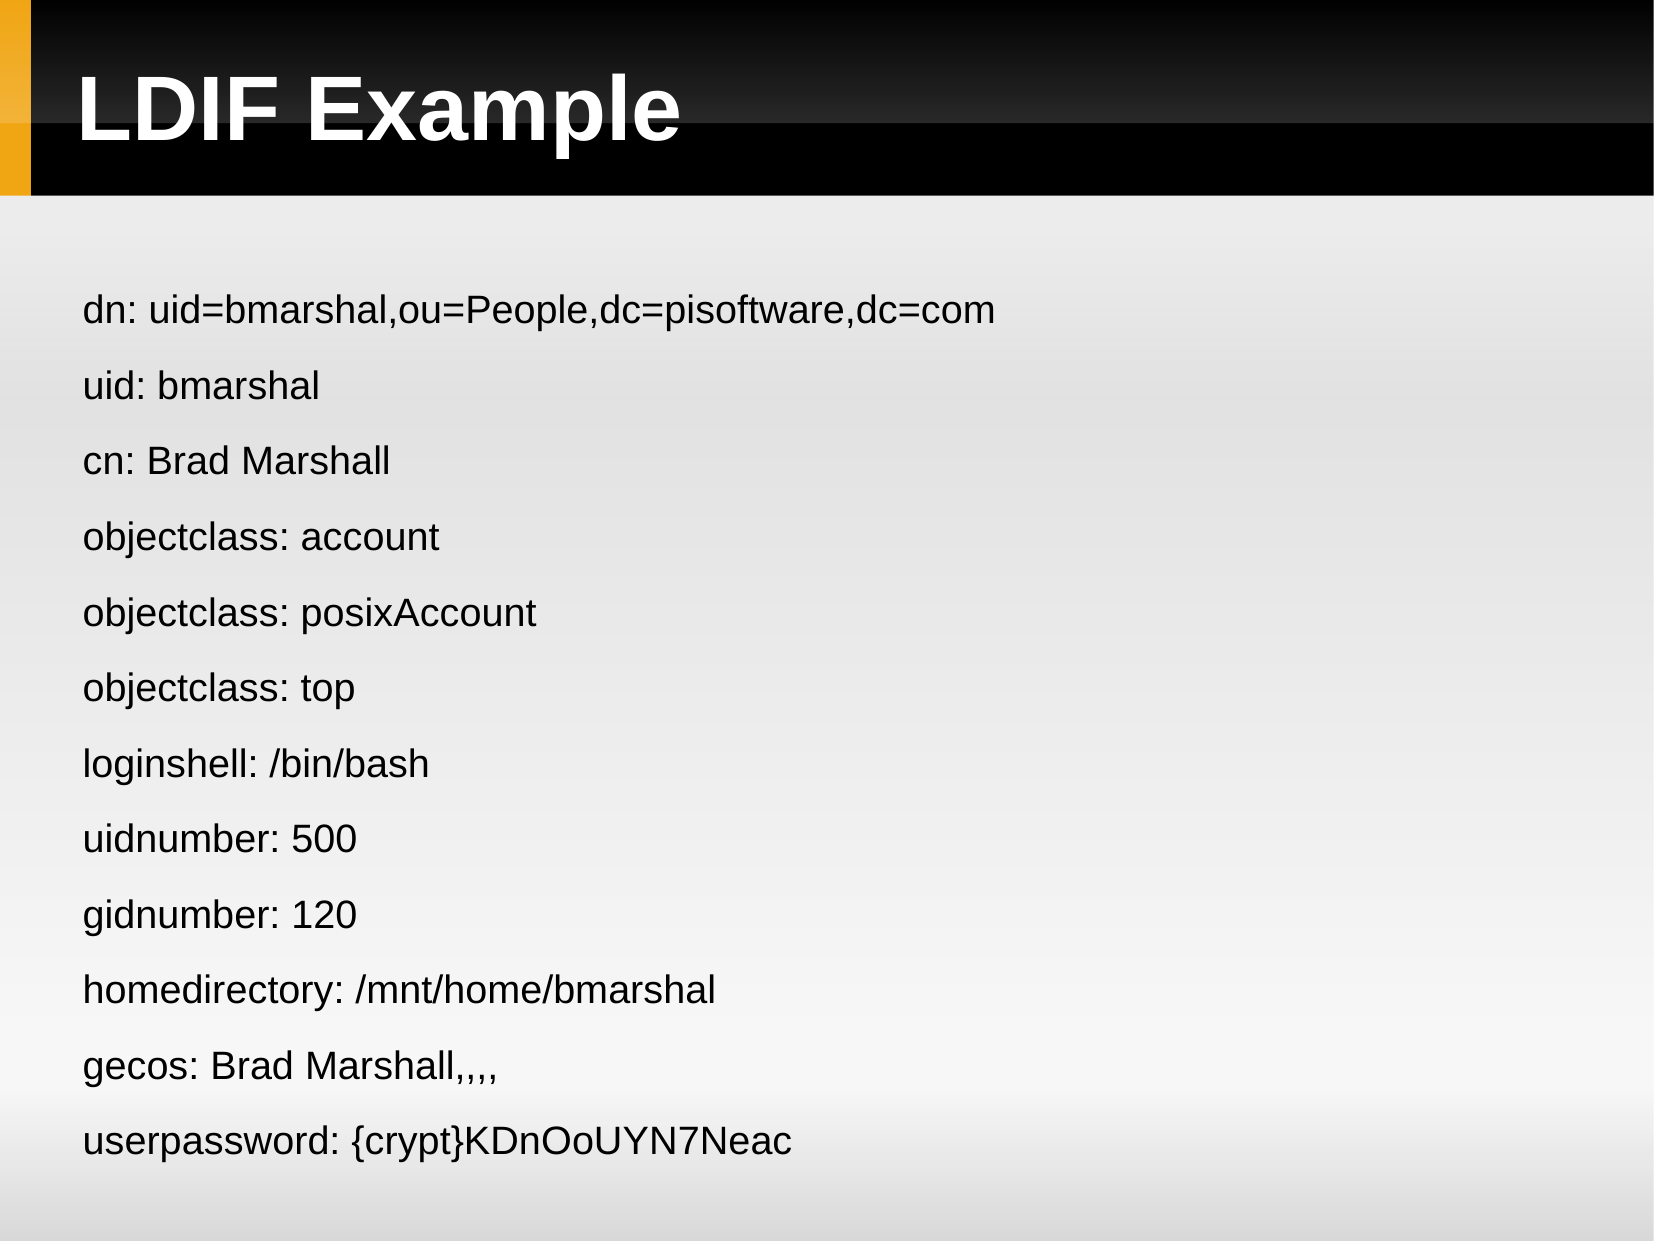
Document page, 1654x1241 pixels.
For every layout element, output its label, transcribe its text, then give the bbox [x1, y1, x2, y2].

title LDIF Example [76, 7, 1565, 200]
list dn: uid=bmarshal,ou=People,dc=pisoftware,dc=com uid: bmarshal cn: Brad Marshall objectclass: account objectclass: posixAccount objectclass: top loginshell: /bin/bash uidnumber: 500 gidnumber: 120 homedirectory: /mnt/home/bmarshal gecos: Brad Marshall,,,, userpassword: {crypt}KDnOoUYN7Neac [82, 284, 1571, 1167]
